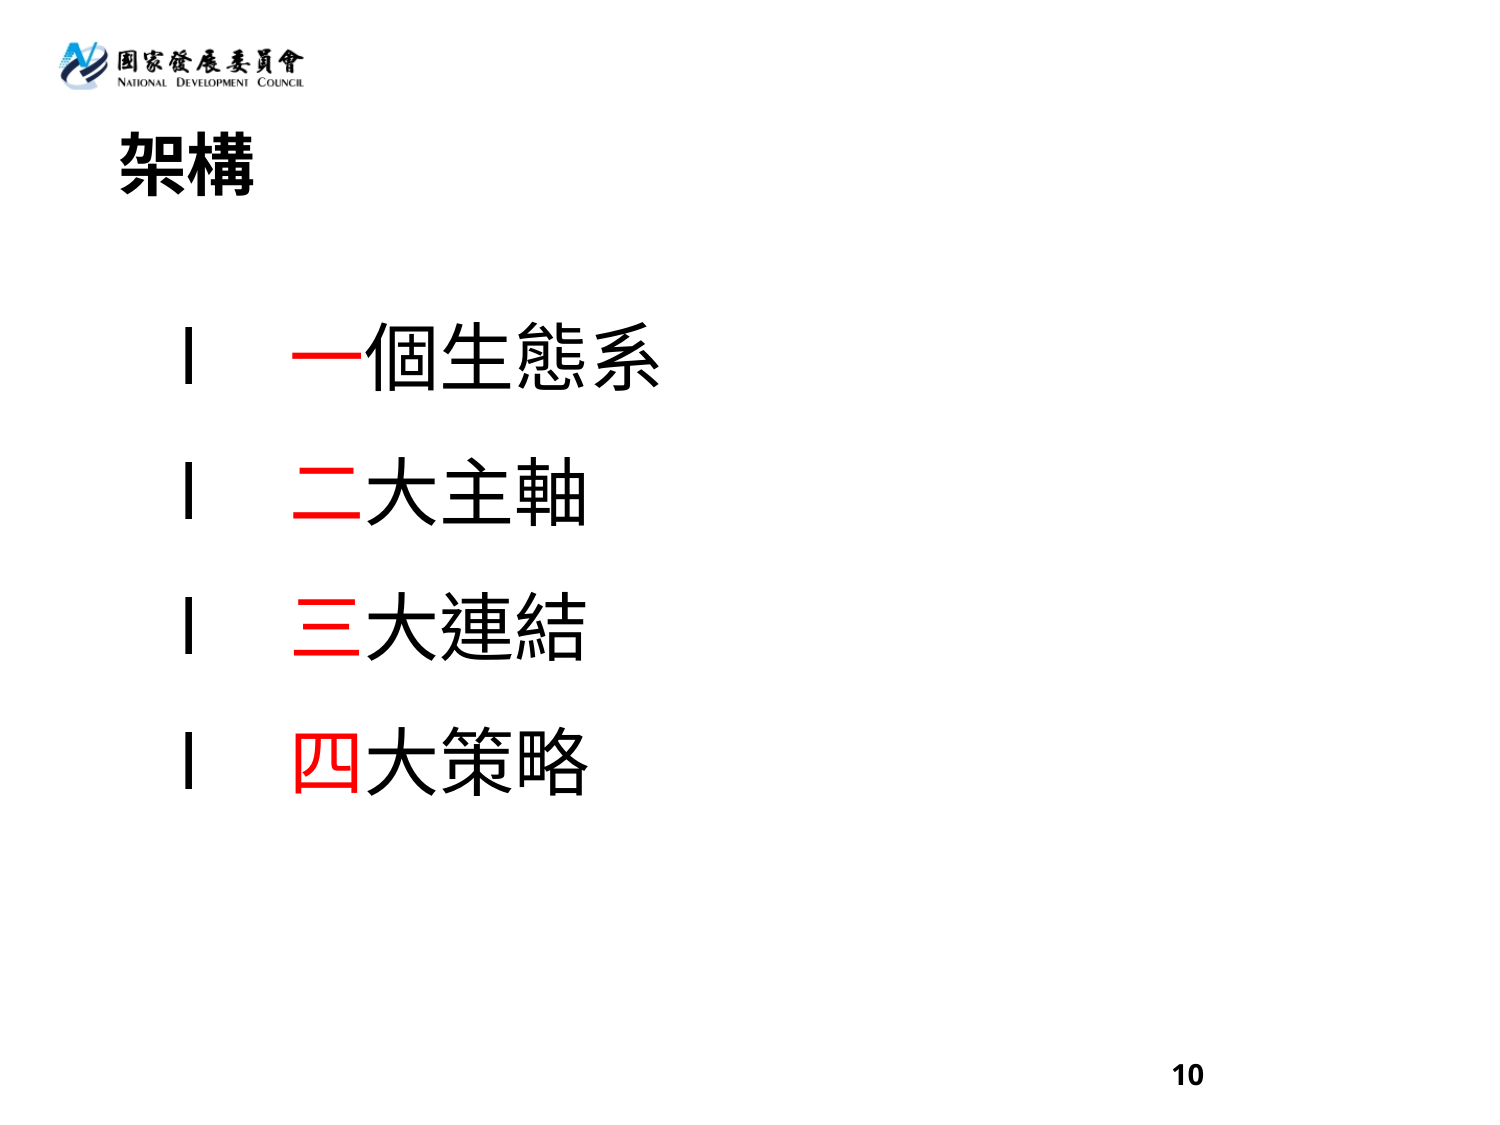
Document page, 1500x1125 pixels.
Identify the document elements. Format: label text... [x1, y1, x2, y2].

text_box 10 [1156, 1045, 1500, 1106]
title 架構 [103, 59, 1397, 278]
text_box 一個生態系 二大主軸 三大連結 四大策略 [164, 258, 1336, 802]
